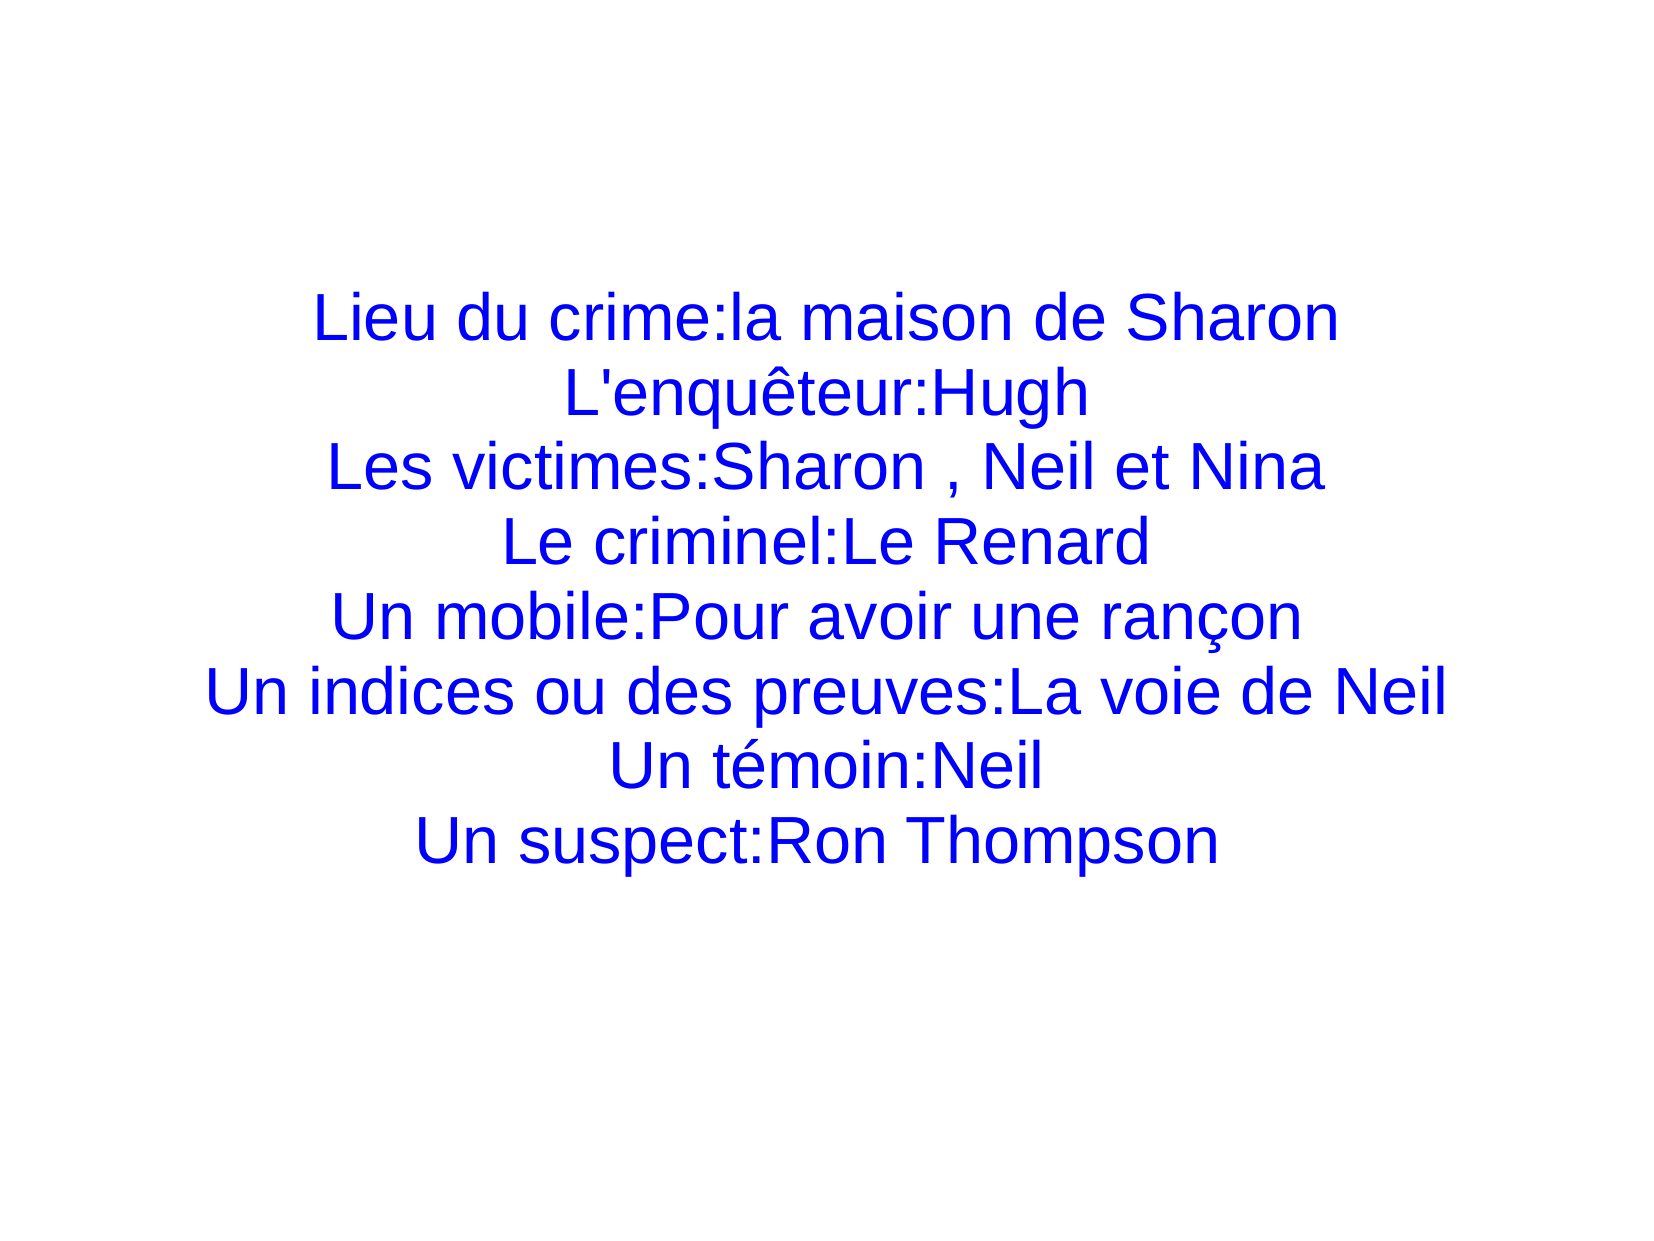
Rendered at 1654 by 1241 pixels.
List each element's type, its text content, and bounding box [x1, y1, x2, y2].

subtitle Lieu du crime:la maison de Sharon L'enquêteur:Hugh Les victimes:Sharon , Neil et Nina Le criminel:Le Renard Un mobile:Pour avoir une rançon Un indices ou des preuves:La voie de Neil Un témoin:Neil Un suspect:Ron Thompson [82, 49, 1571, 1109]
